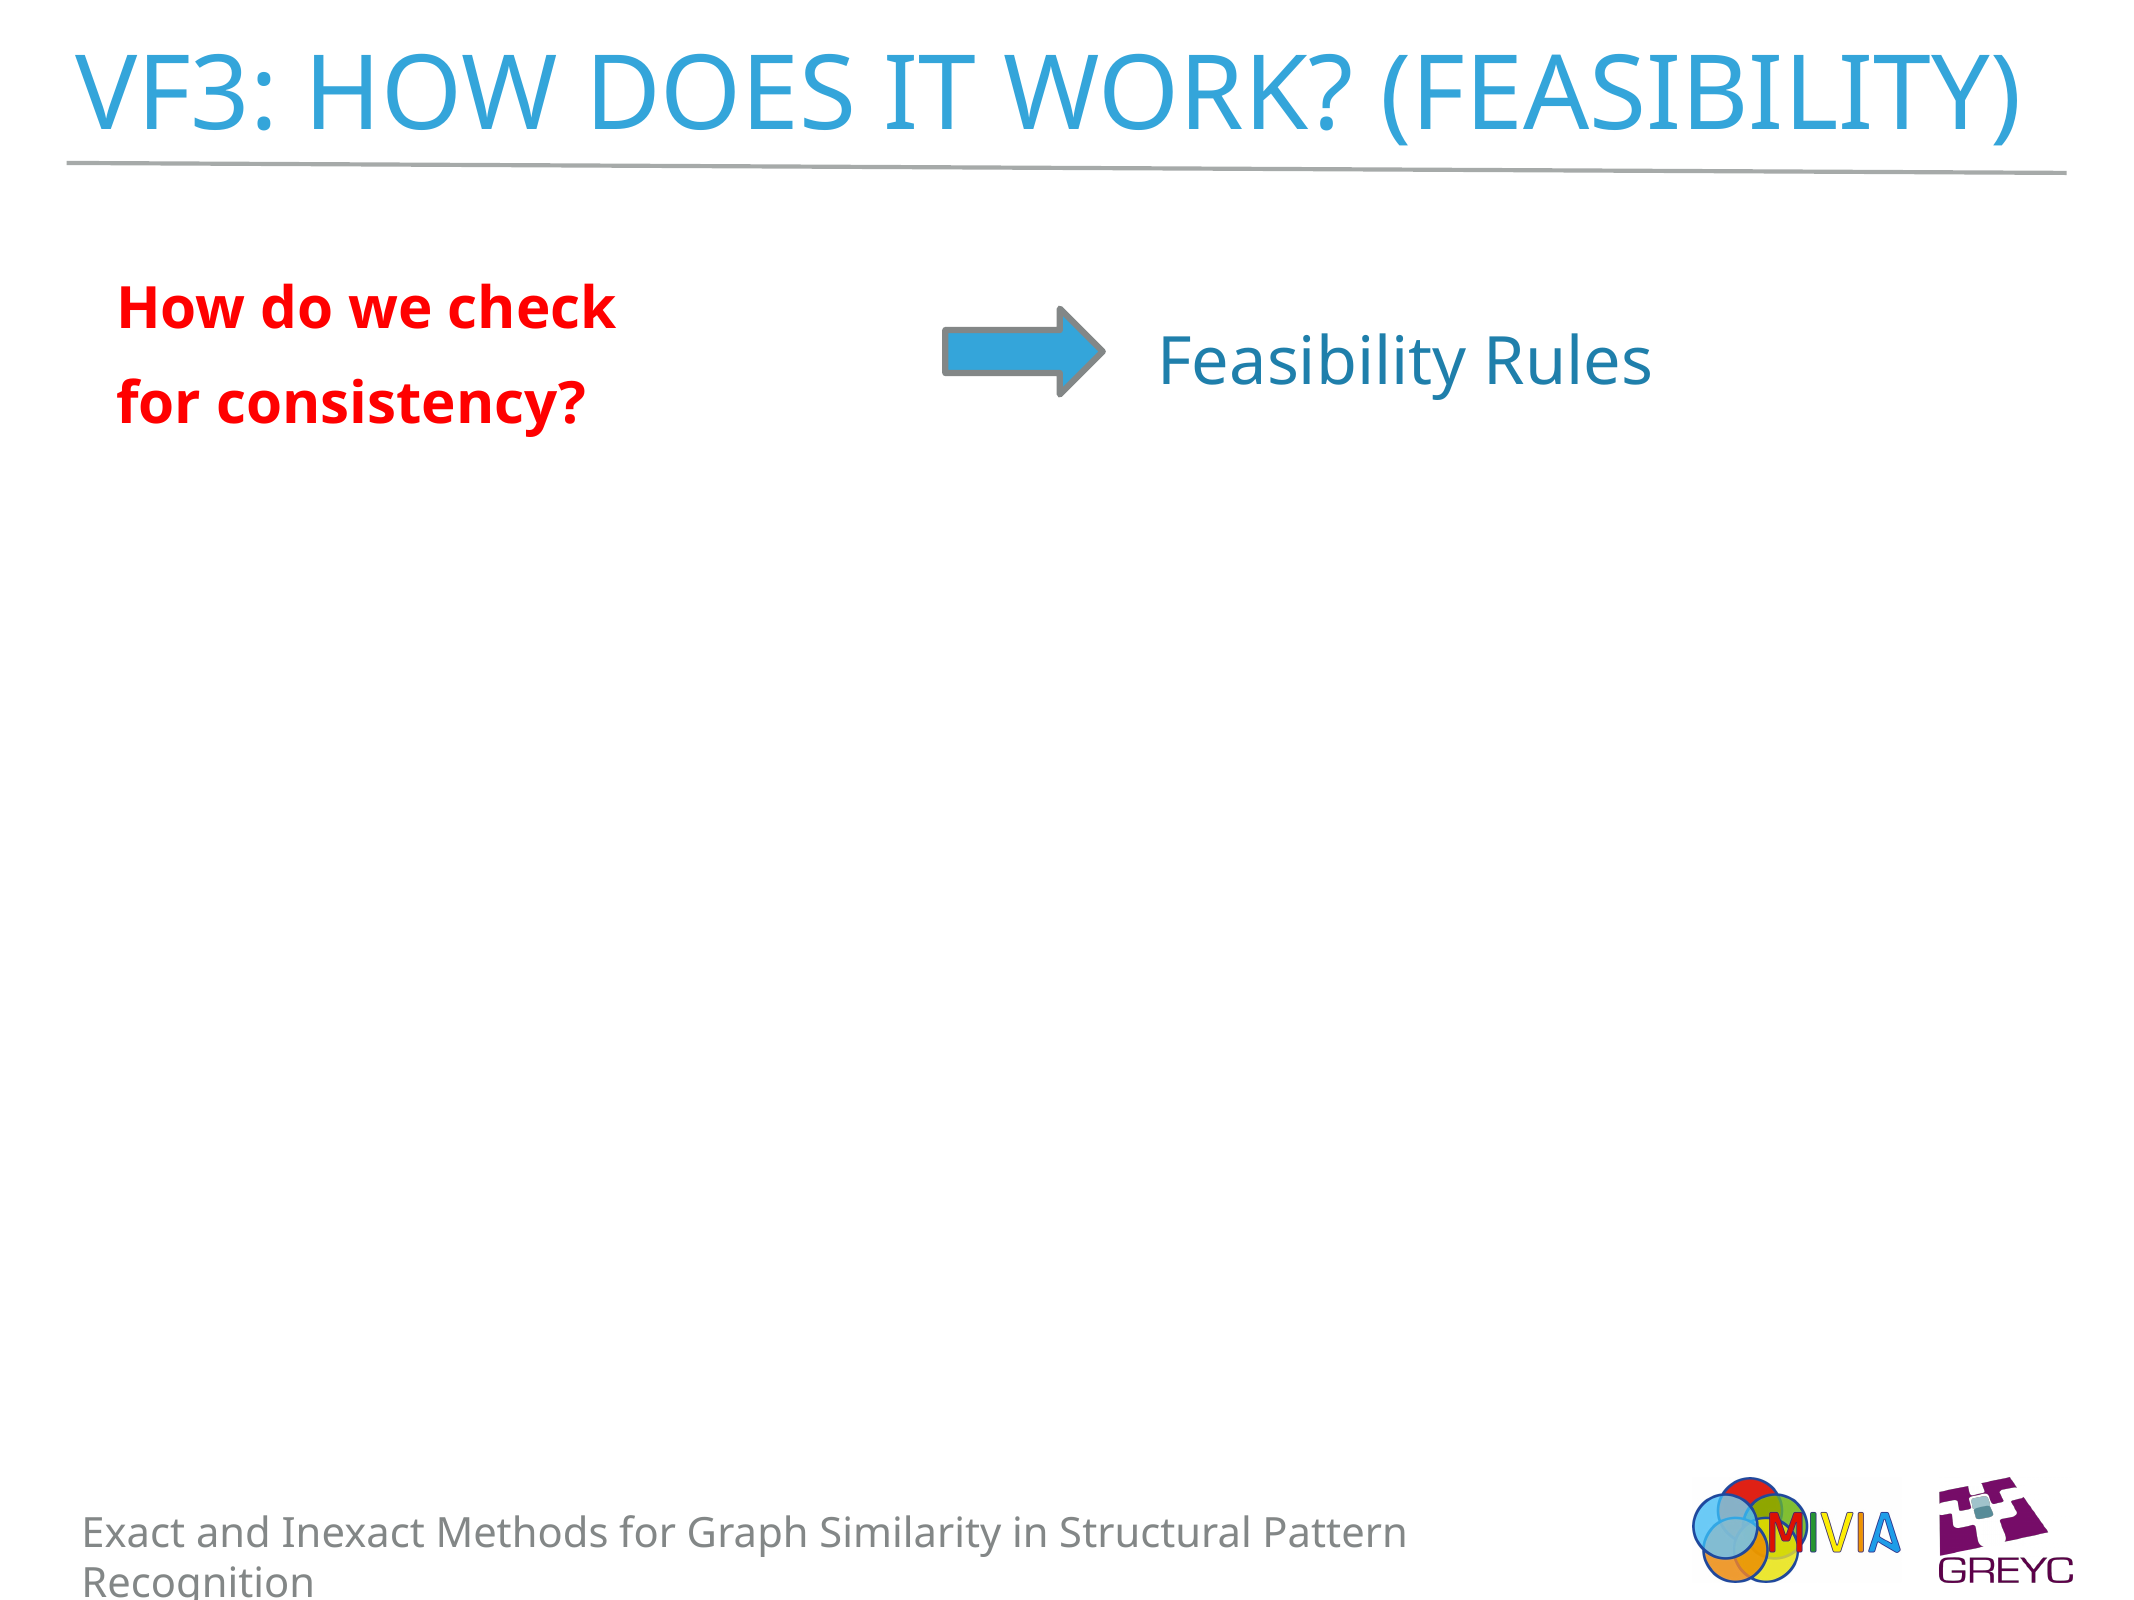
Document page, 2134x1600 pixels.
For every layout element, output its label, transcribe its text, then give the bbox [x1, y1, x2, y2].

text_box [945, 308, 1103, 395]
text_box Feasibility Rules [1142, 310, 1670, 406]
picture [1939, 1477, 2073, 1583]
title VF3: HoW DOES IT WORK? (FEASIBILITY) [66, 41, 2046, 161]
text_box How do we check for consistency? [101, 263, 648, 443]
picture [1692, 1477, 1902, 1583]
